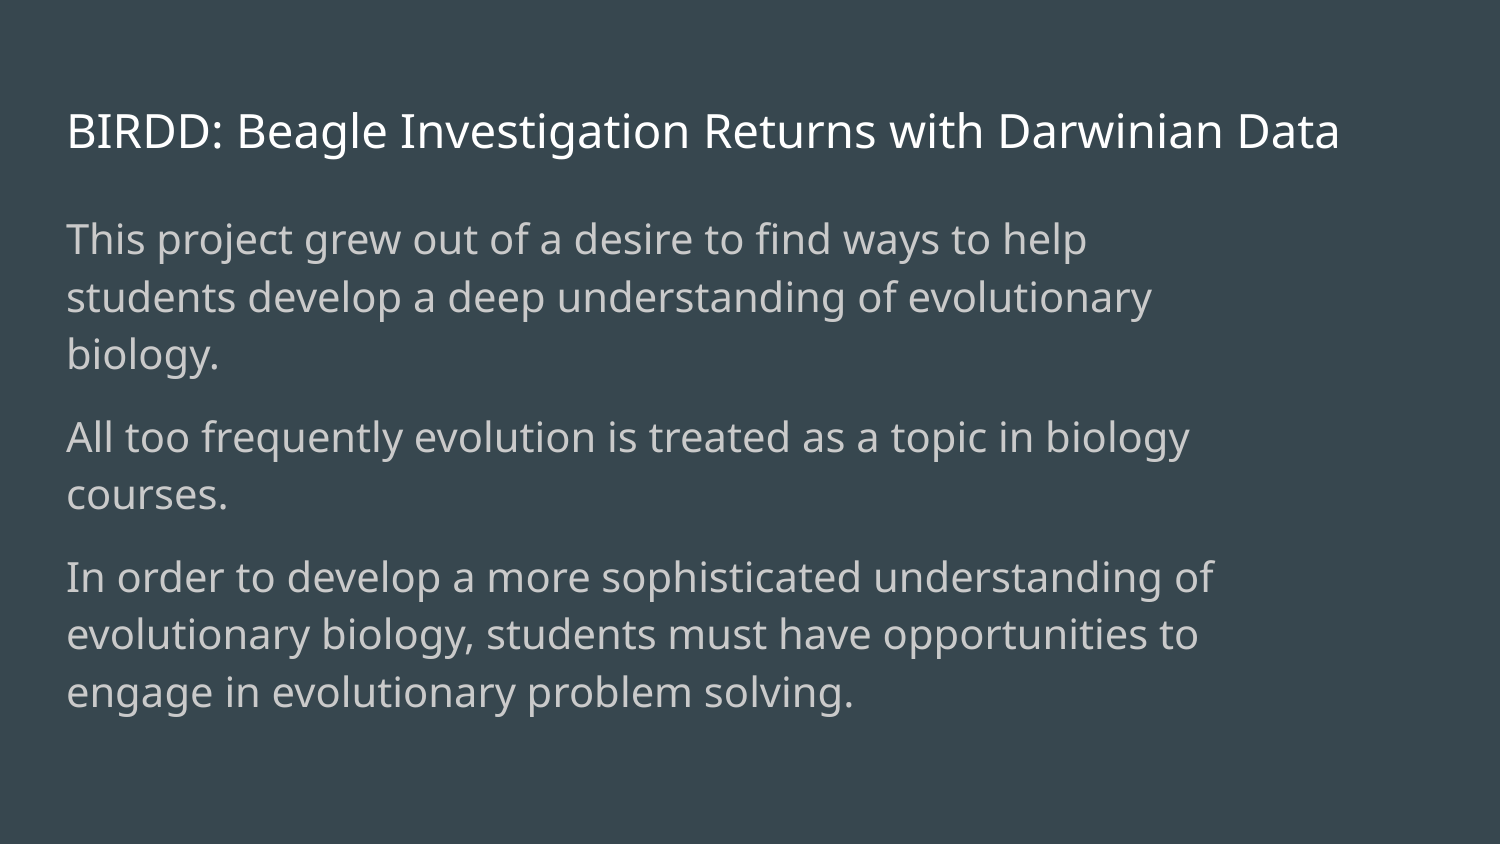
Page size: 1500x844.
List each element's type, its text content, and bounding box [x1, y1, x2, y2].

list This project grew out of a desire to find ways to help students develop a deep understanding of evolutionary biology. All too frequently evolution is treated as a topic in biology courses. In order to develop a more sophisticated understanding of evolutionary biology, students must have opportunities to engage in evolutionary problem solving. [51, 190, 1240, 712]
title BIRDD: Beagle Investigation Returns with Darwinian Data [51, 53, 1425, 178]
